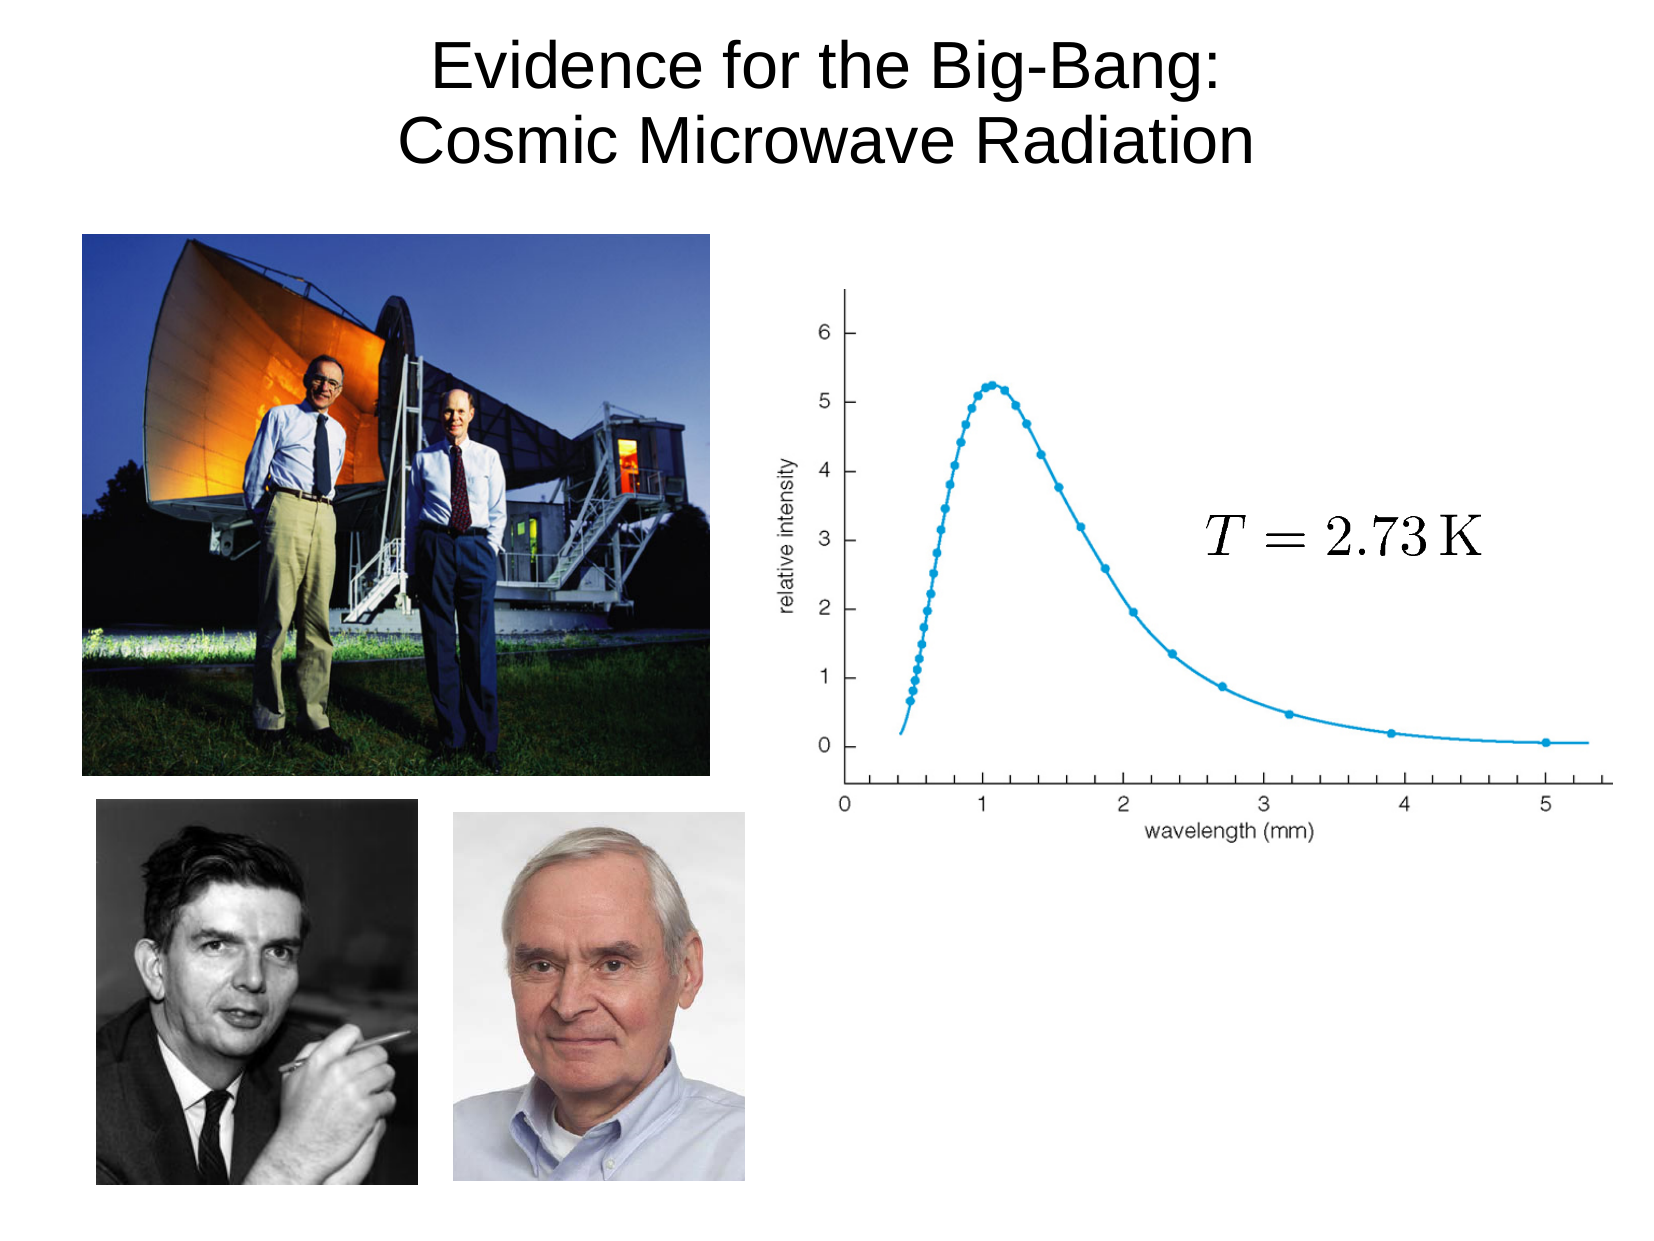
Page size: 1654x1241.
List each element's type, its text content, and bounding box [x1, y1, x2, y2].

chart [453, 812, 745, 1181]
chart [82, 234, 710, 776]
title Evidence for the Big-Bang: Cosmic Microwave Radiation [124, 6, 1530, 200]
picture [1200, 510, 1486, 563]
picture [96, 799, 418, 1186]
chart [771, 289, 1613, 858]
